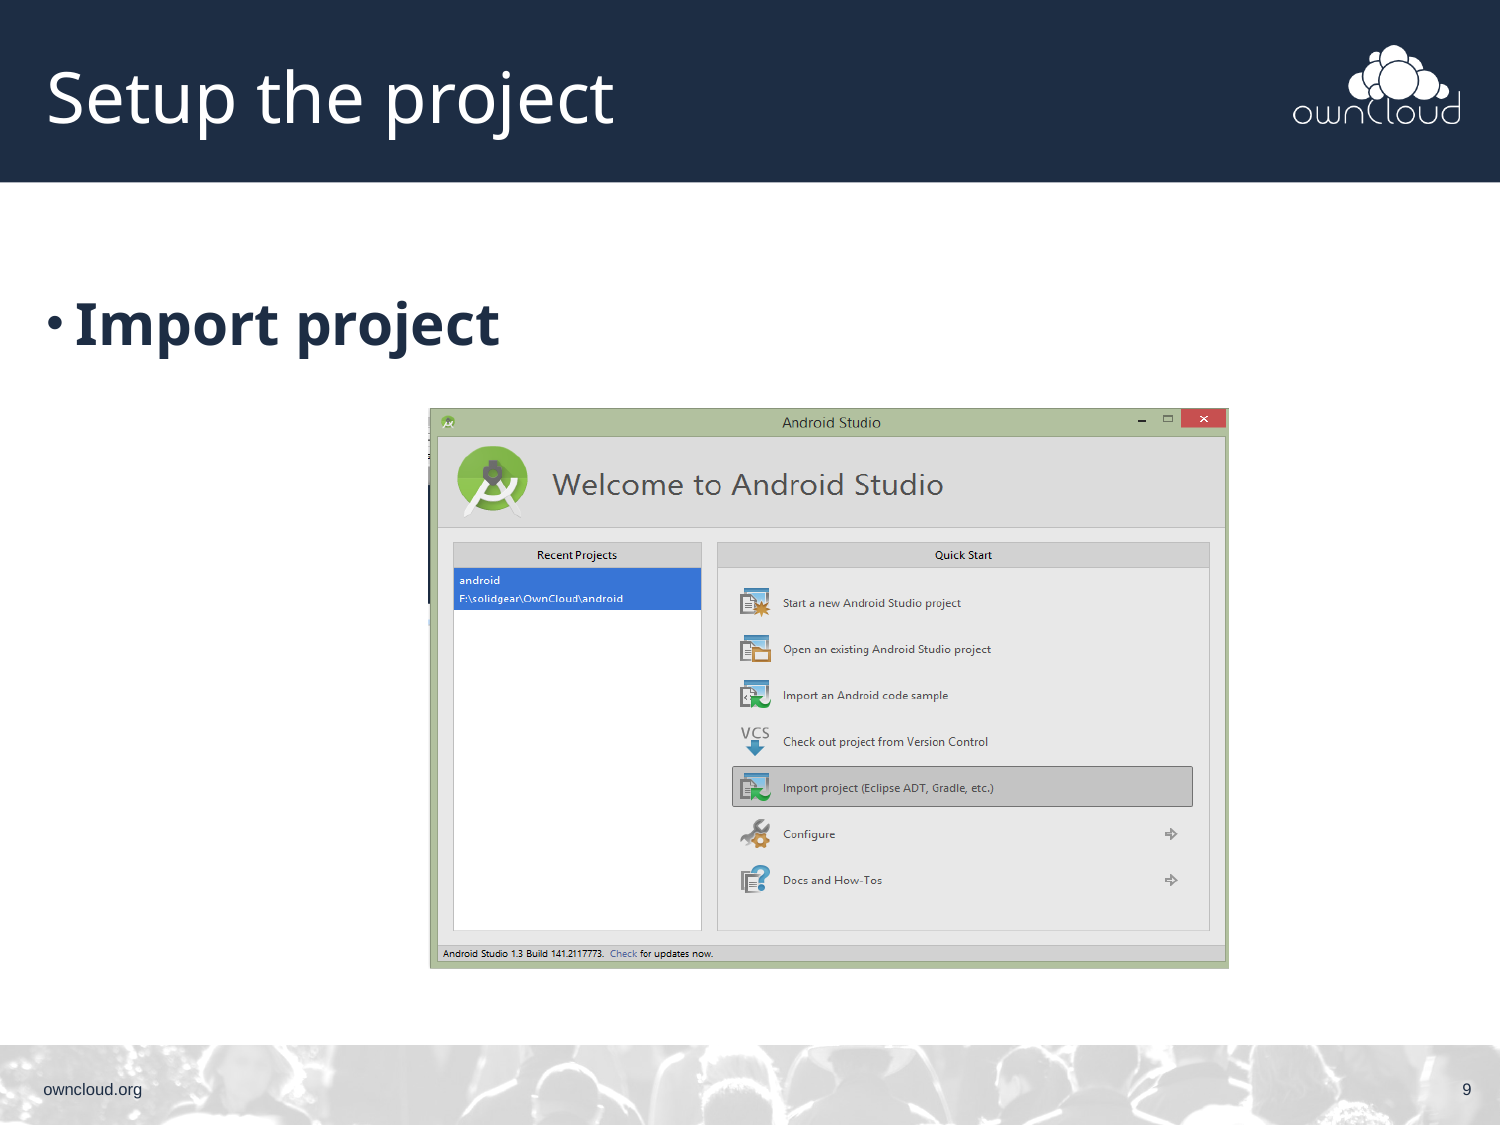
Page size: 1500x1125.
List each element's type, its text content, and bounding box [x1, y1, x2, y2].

picture [1293, 45, 1460, 124]
picture [0, 1045, 1500, 1125]
list Import project [46, 214, 1465, 1026]
title Setup the project [46, 5, 1258, 187]
picture [428, 408, 1229, 969]
